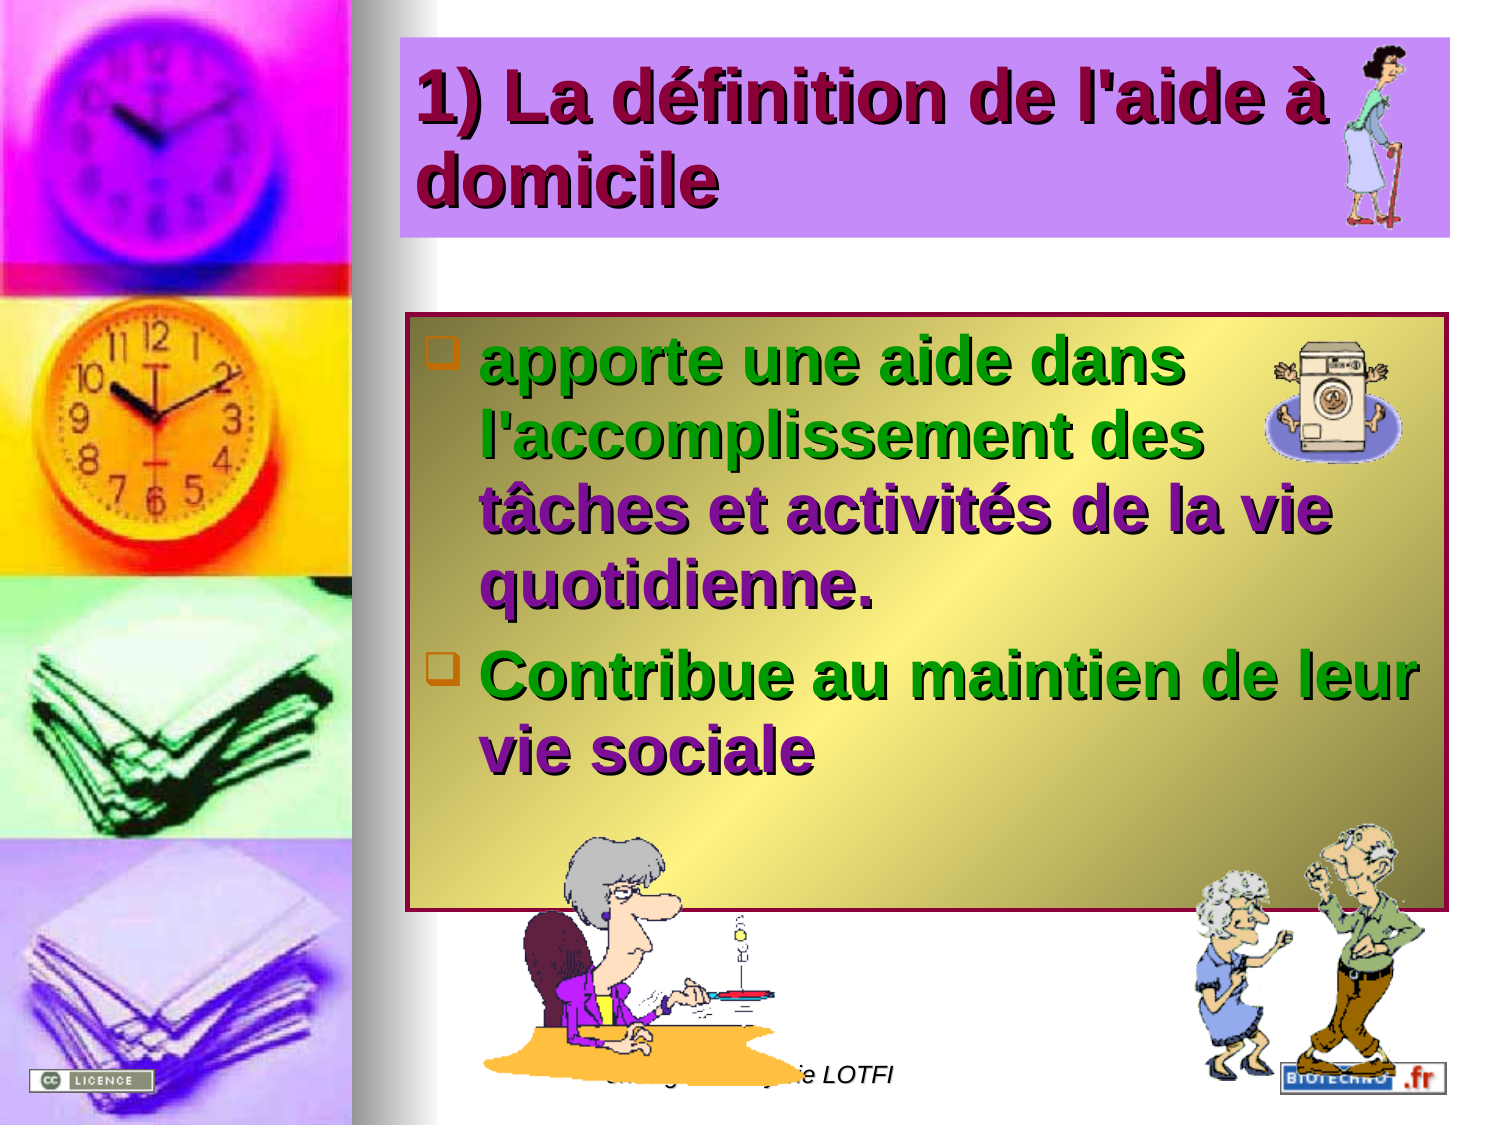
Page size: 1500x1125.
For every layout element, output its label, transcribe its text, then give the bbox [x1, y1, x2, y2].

picture [1340, 42, 1408, 232]
title 1) La définition de l'aide à domicile [399, 37, 1450, 238]
picture [1257, 337, 1411, 471]
picture [1187, 810, 1447, 1095]
list apporte une aide dans l'accomplissement des tâches et activités de la vie quotidienne. Contribue au maintien de leur vie sociale [407, 314, 1447, 910]
picture [0, 0, 352, 1125]
picture [478, 834, 805, 1086]
